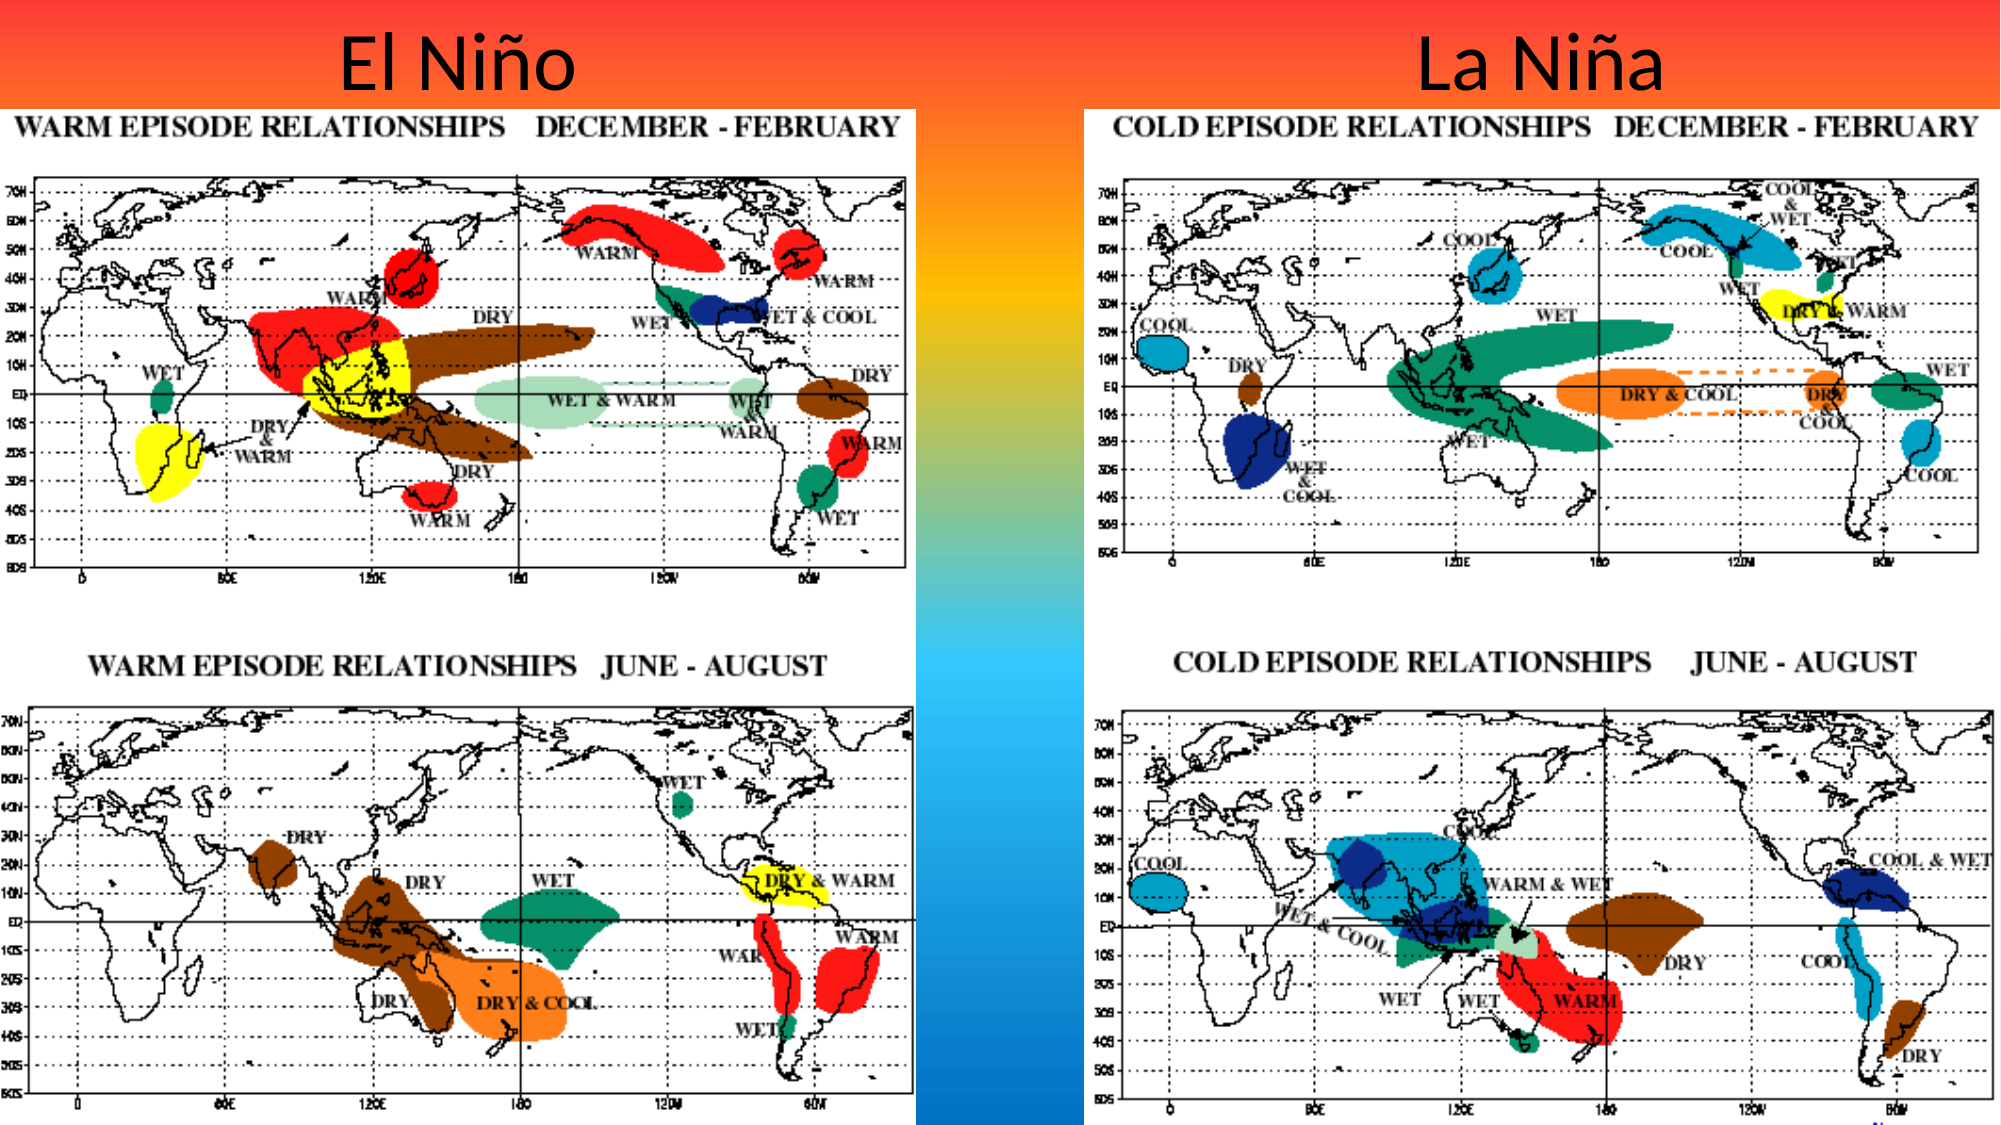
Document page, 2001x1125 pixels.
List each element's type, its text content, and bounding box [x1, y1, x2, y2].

text_box El Niño [0, 0, 916, 115]
text_box La Niña [1084, 0, 2000, 115]
picture [0, 0, 2001, 1125]
